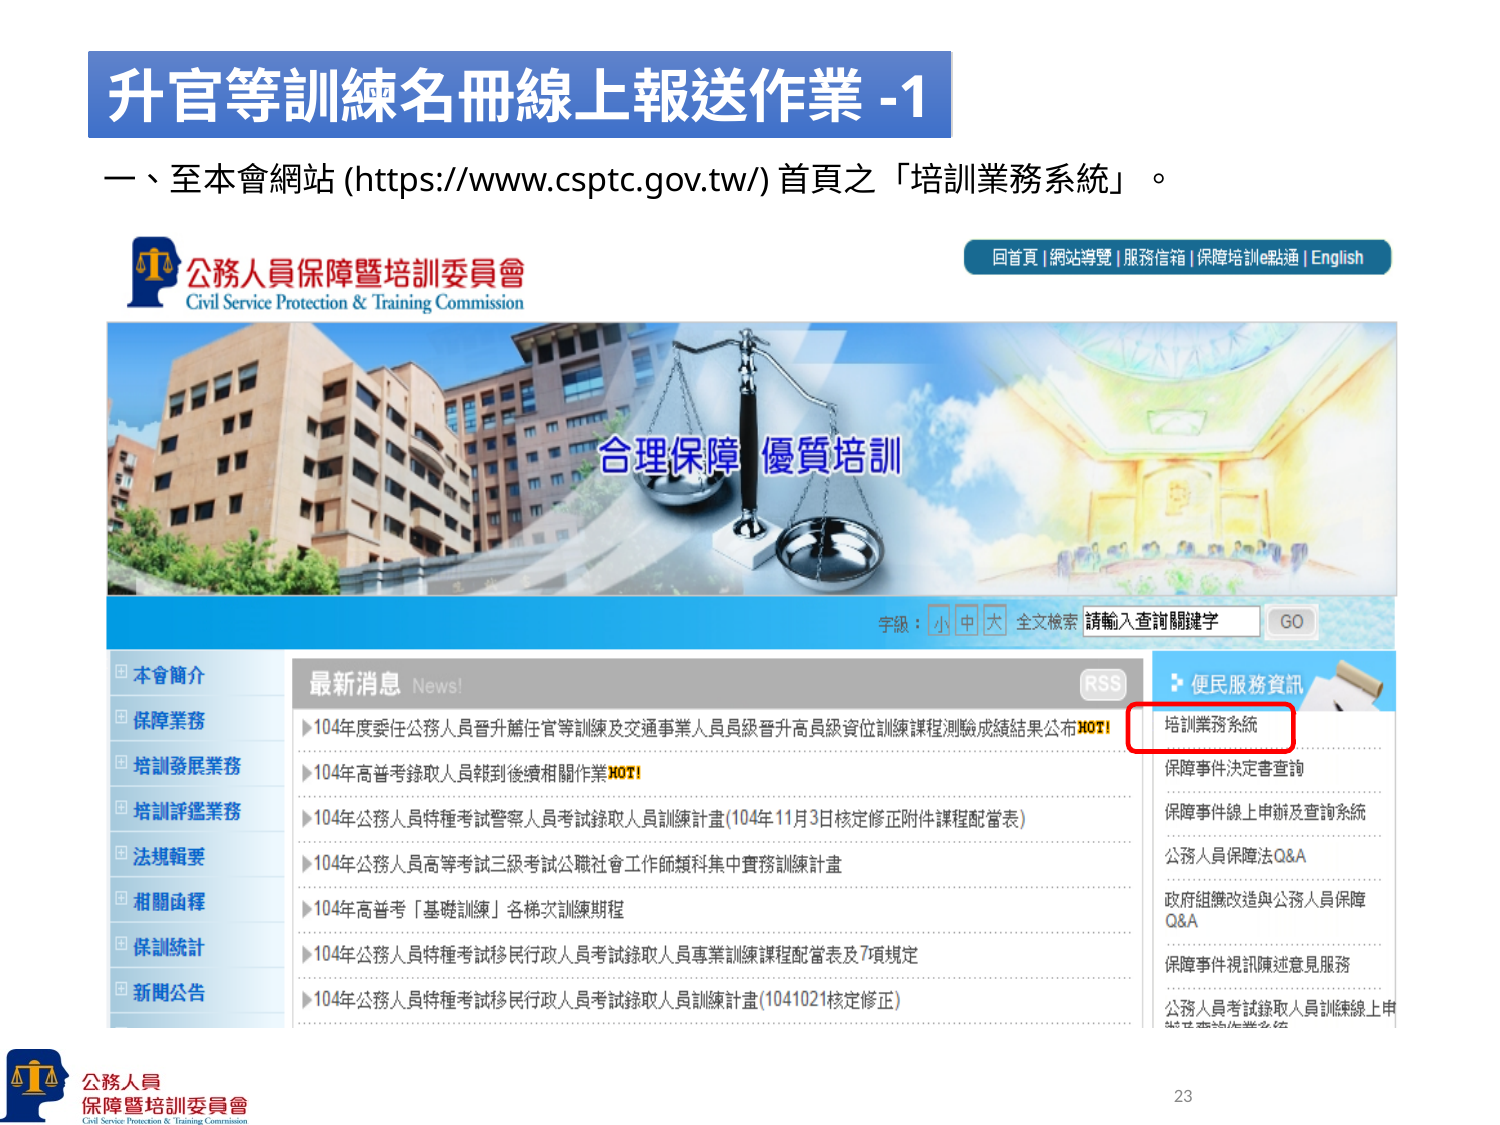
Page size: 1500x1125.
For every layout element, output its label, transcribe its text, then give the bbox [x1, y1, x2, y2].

text_box 一、至本會網站(https://www.csptc.gov.tw/)首頁之「培訓業務系統」。 [88, 150, 1423, 211]
picture [88, 231, 1434, 1028]
text_box 升官等訓練名冊線上報送作業-1 [88, 51, 951, 138]
text_box 27 [1158, 1065, 1497, 1125]
